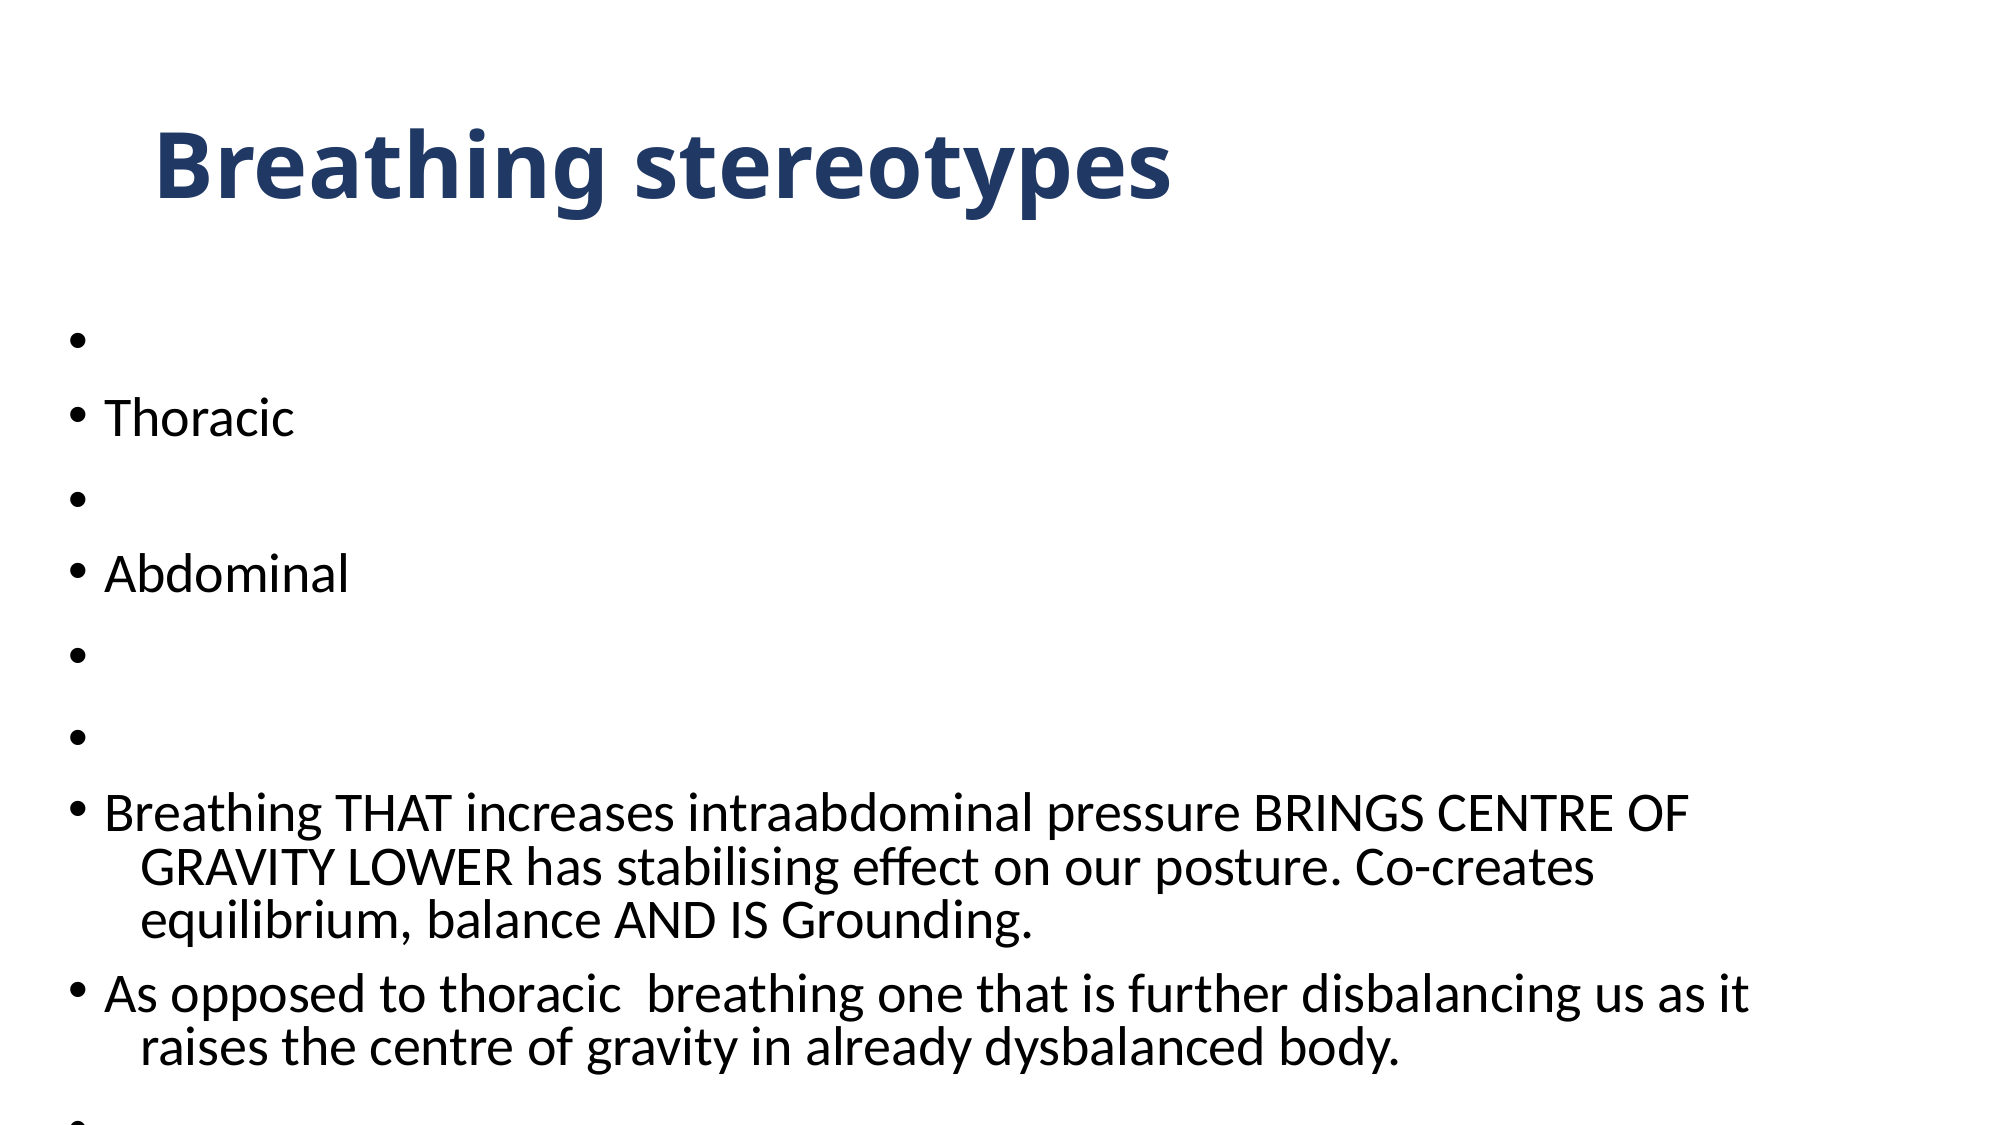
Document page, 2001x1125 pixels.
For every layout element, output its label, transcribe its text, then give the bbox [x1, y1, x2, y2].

list Thoracic Abdominal Breathing THAT increases intraabdominal pressure BRINGS CENTRE OF GRAVITY LOWER has stabilising effect on our posture. Co-creates equilibrium, balance AND IS Grounding. As opposed to thoracic breathing one that is further disbalancing us as it raises the centre of gravity in already dysbalanced body. [53, 299, 1863, 1090]
title Breathing stereotypes [137, 59, 1863, 278]
